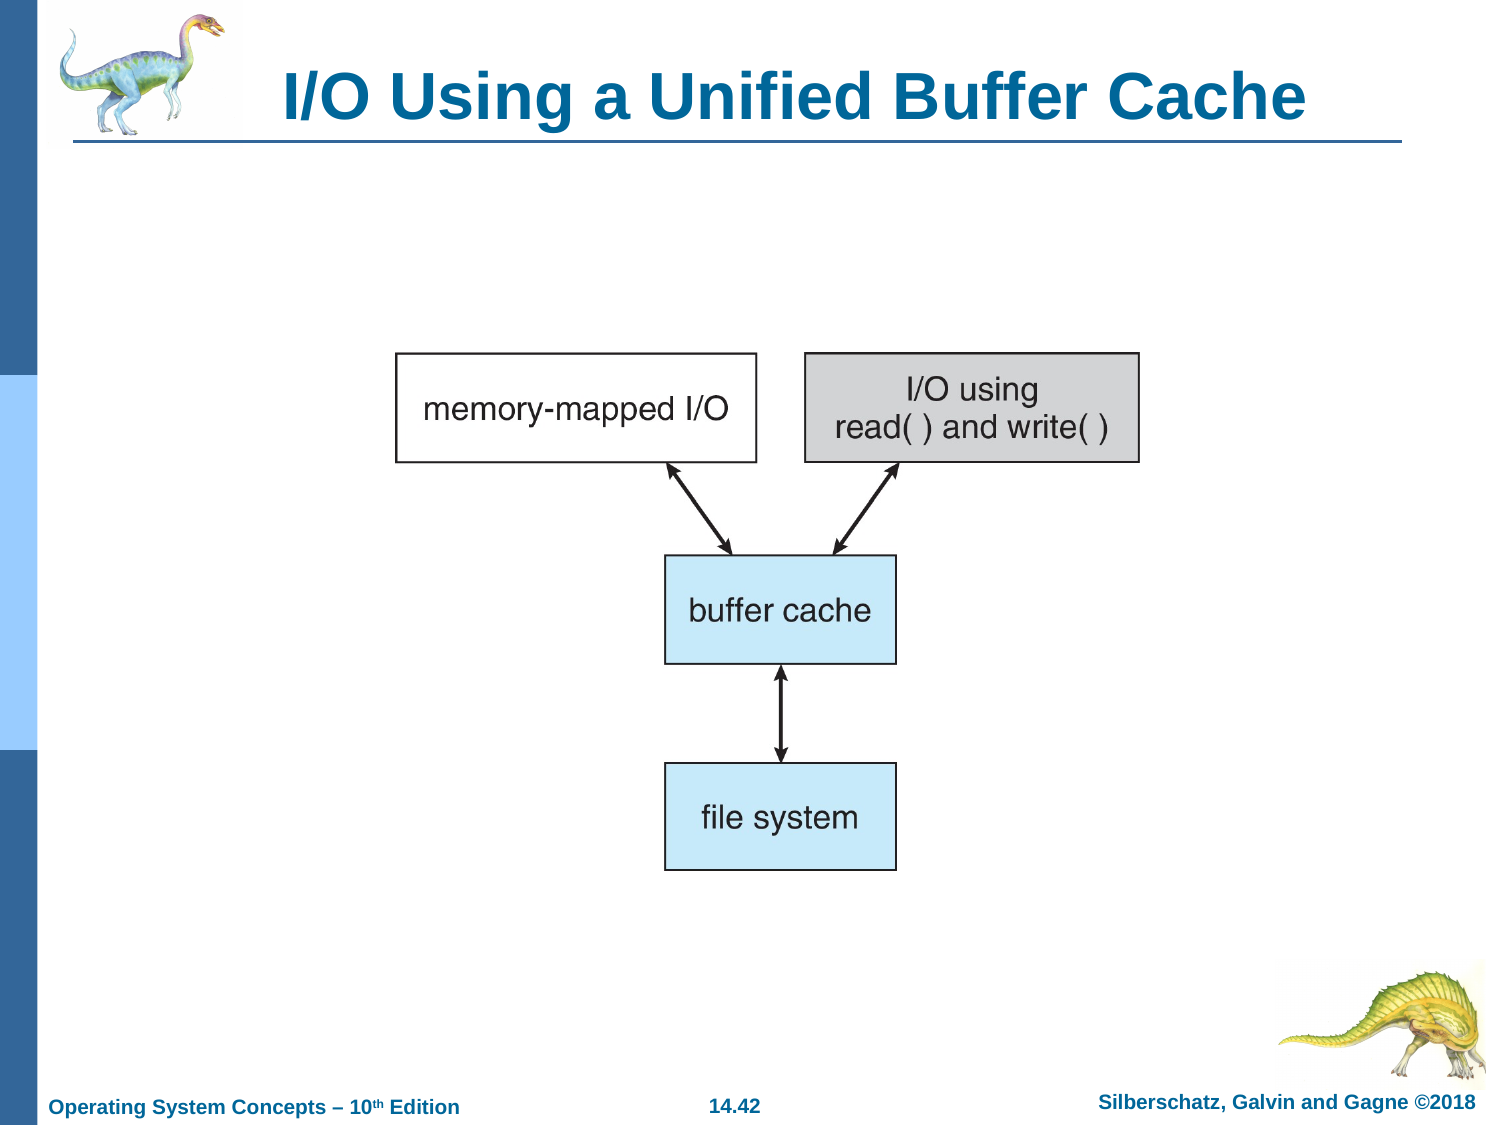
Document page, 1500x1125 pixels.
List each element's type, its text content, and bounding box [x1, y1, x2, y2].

picture [395, 352, 1140, 871]
picture [1275, 959, 1486, 1090]
picture [46, 0, 243, 149]
picture [1415, 1094, 1423, 1099]
title I/O Using a Unified Buffer Cache [166, 45, 1425, 141]
